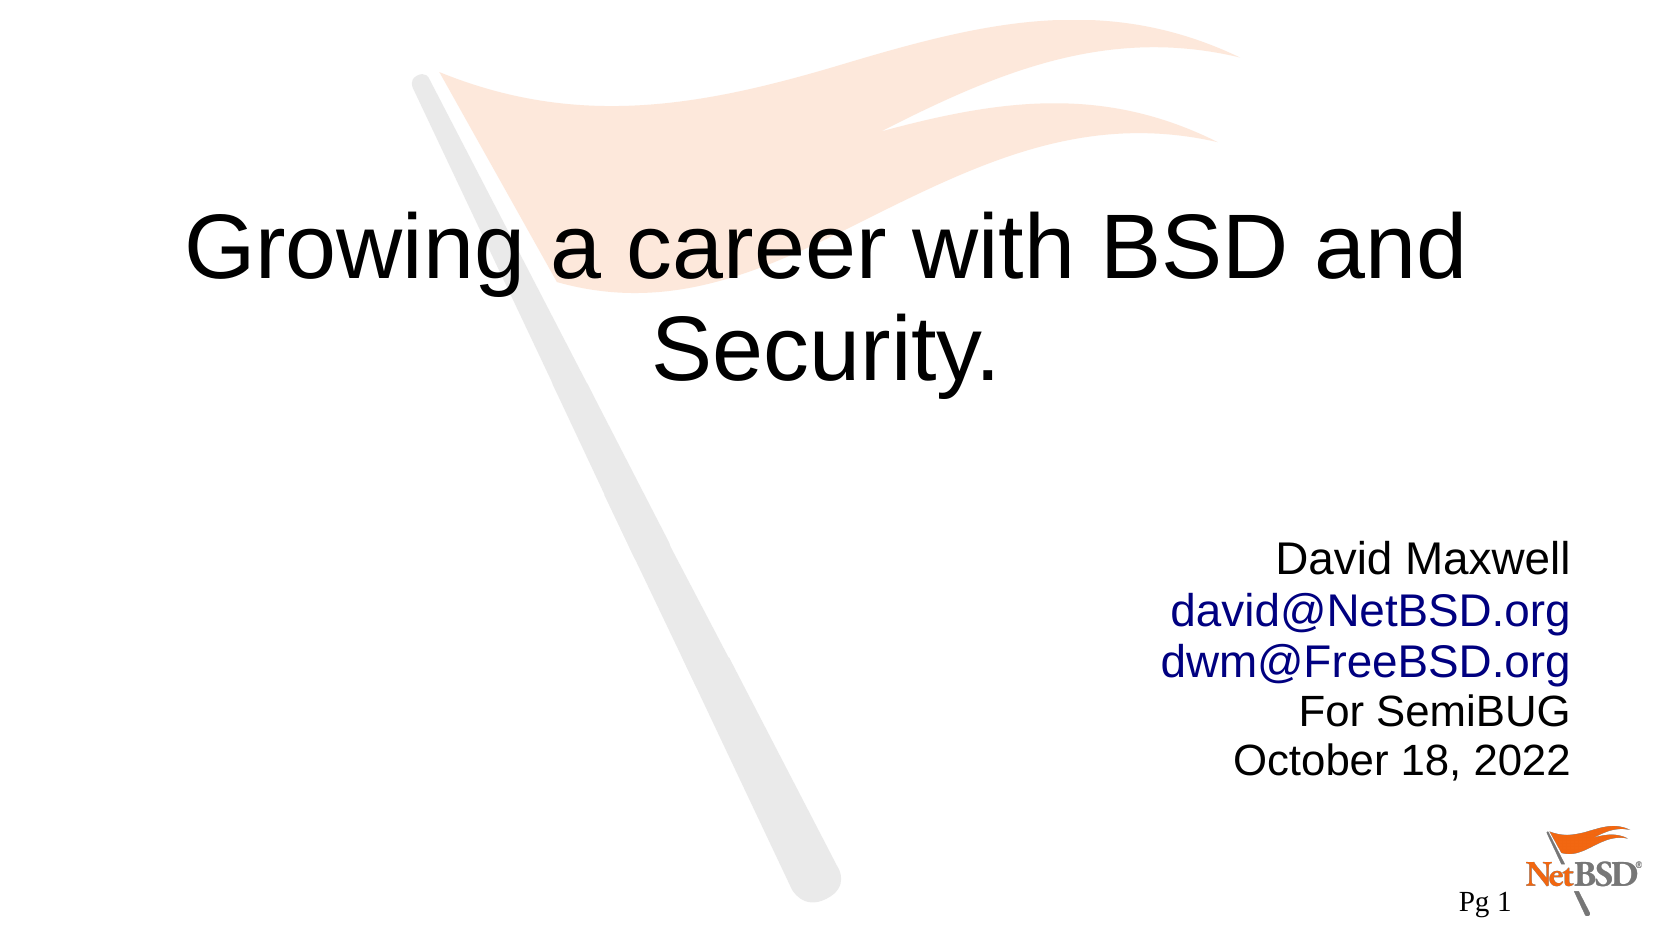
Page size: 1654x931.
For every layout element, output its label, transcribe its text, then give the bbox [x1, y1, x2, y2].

title Growing a career with BSD and Security. [82, 195, 1571, 225]
picture [1526, 826, 1642, 916]
subtitle David Maxwell david@NetBSD.org dwm@FreeBSD.org For SemiBUG October 18, 2022 [82, 225, 1571, 785]
